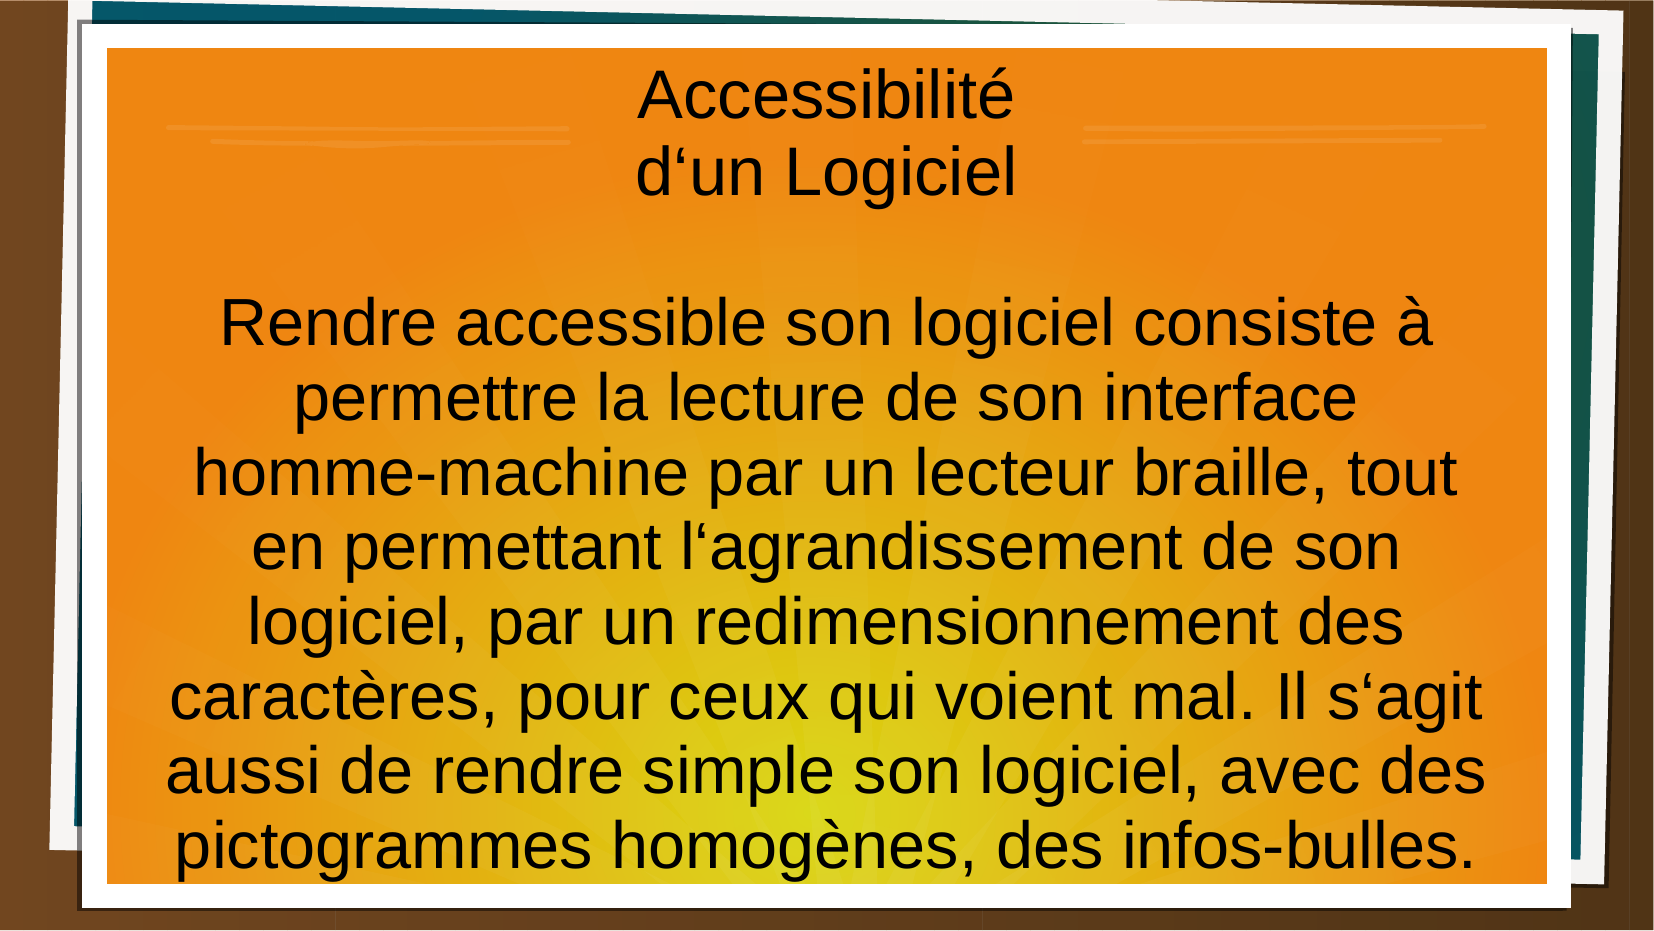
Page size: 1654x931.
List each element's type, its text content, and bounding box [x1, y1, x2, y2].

title Accessibilité d‘un Logiciel [566, 56, 1087, 210]
subtitle Rendre accessible son logiciel consiste à permettre la lecture de son interface homme-machine par un lecteur braille, tout en permettant l‘agrandissement de son logiciel, par un redimensionnement des caractères, pour ceux qui voient mal. Il s‘agit aussi de rendre simple son logiciel, avec des pictogrammes homogènes, des infos-bulles. [162, 224, 1492, 931]
